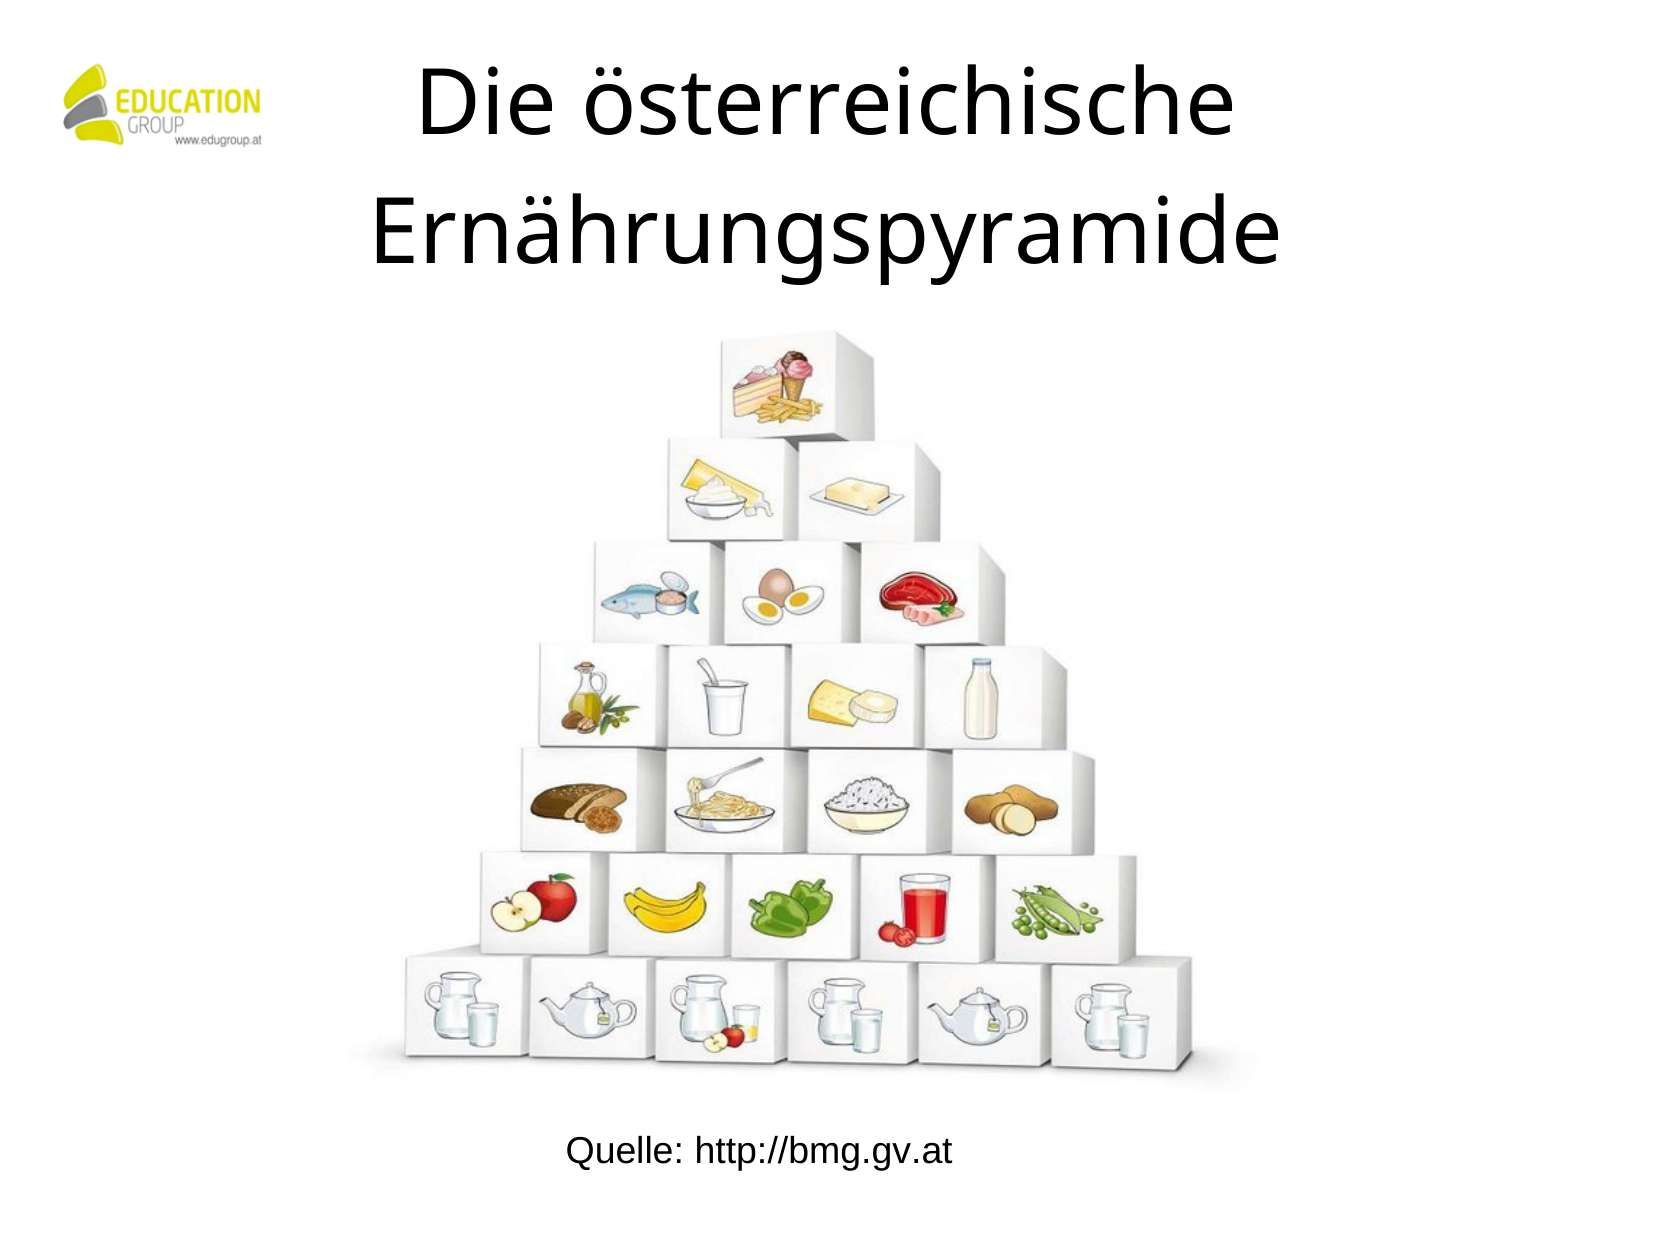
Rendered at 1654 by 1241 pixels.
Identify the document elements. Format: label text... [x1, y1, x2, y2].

picture [236, 295, 1398, 1093]
picture [59, 59, 266, 148]
title Die österreichische Ernährungspyramide [82, 24, 1571, 282]
